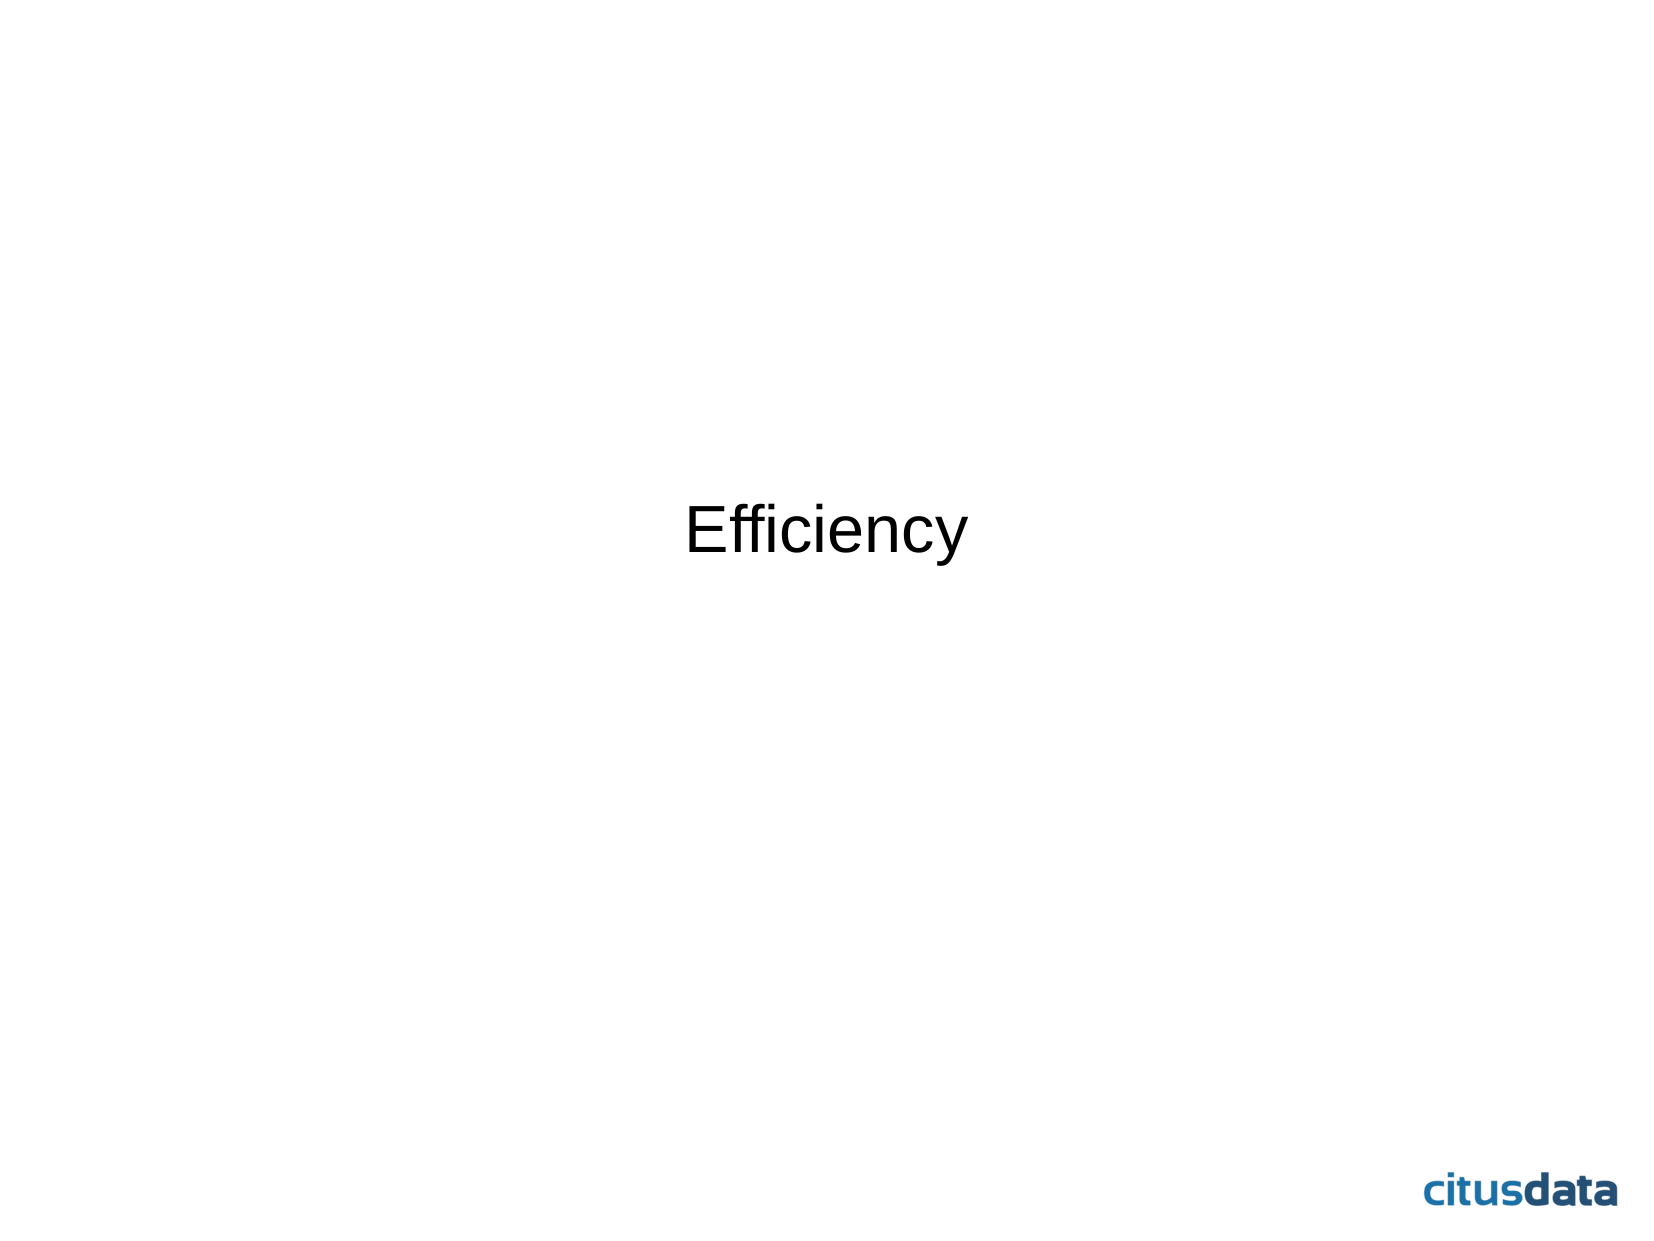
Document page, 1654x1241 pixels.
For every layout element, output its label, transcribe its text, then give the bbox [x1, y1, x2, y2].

subtitle Efficiency [82, 49, 1571, 1010]
picture [1420, 1167, 1622, 1209]
